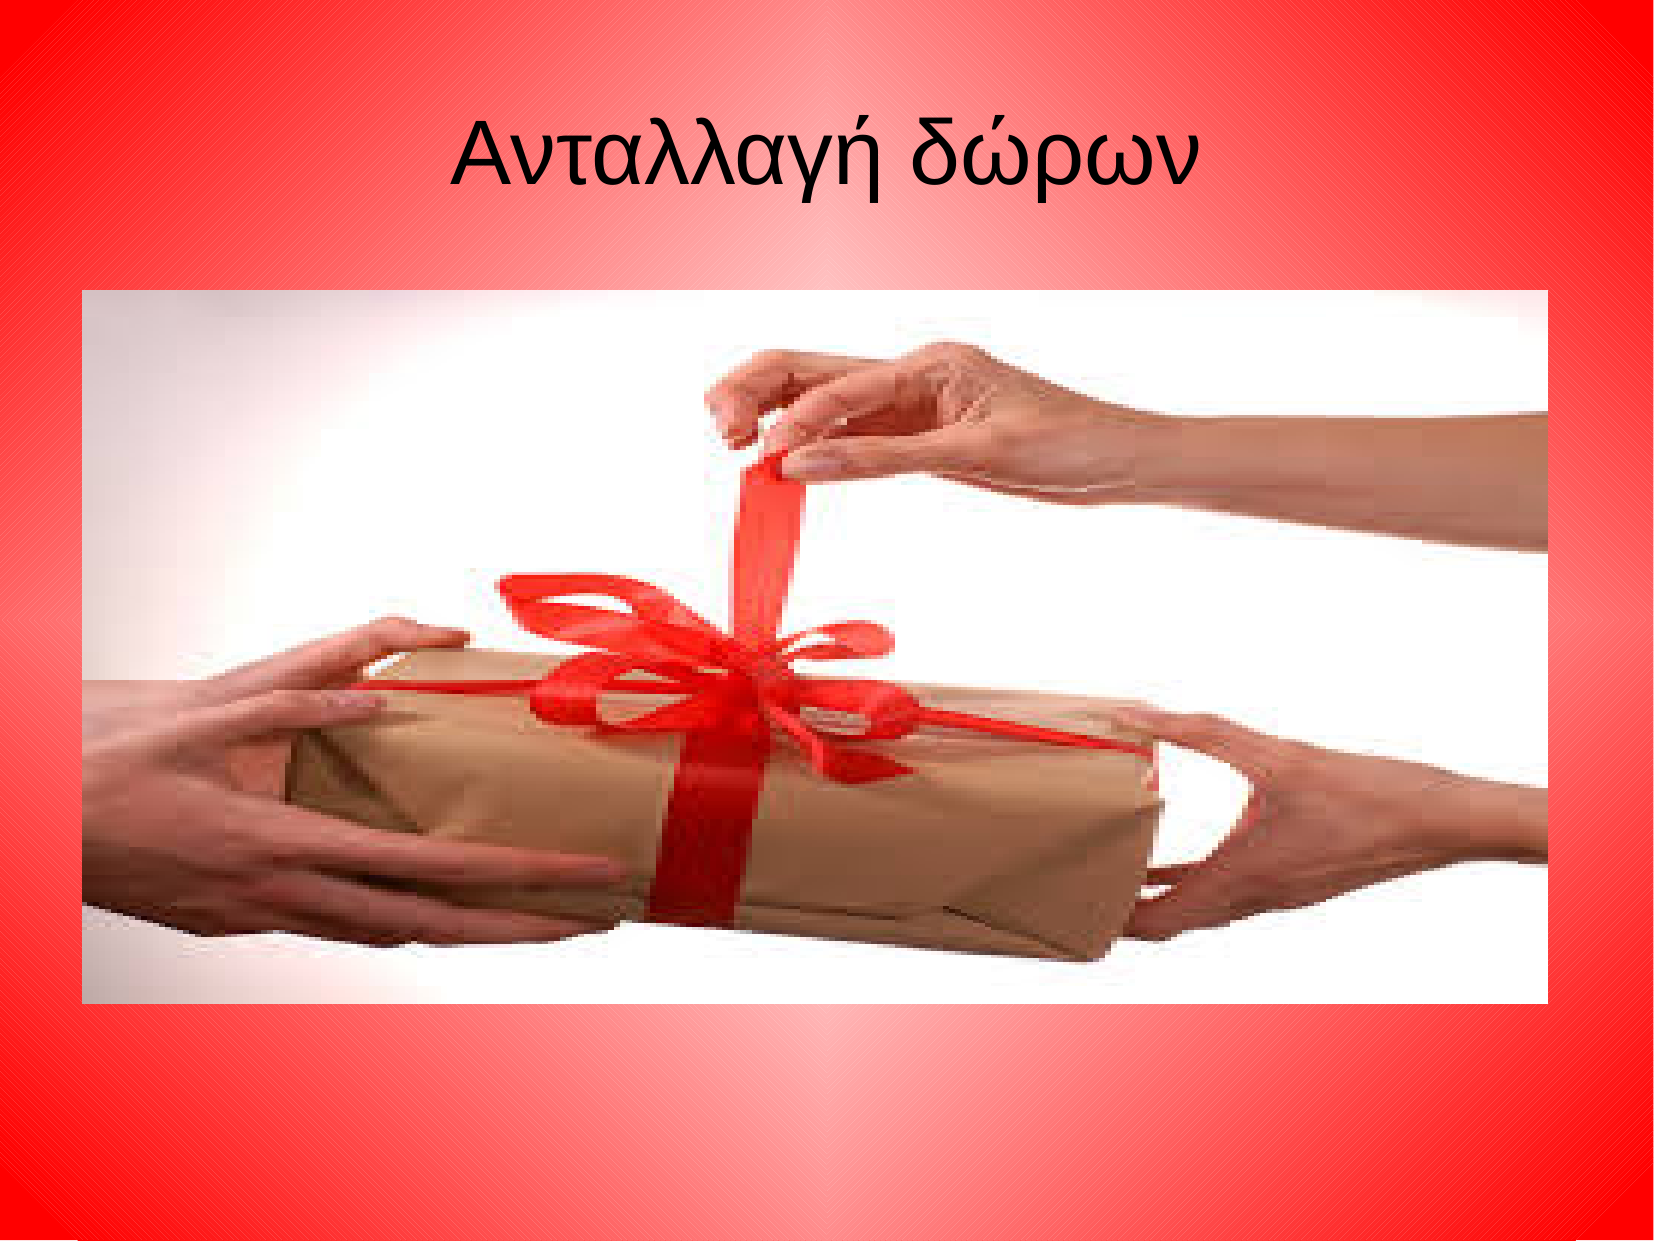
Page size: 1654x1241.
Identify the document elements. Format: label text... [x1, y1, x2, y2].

title Ανταλλαγή δώρων [82, 49, 1571, 257]
picture [82, 290, 1548, 1004]
